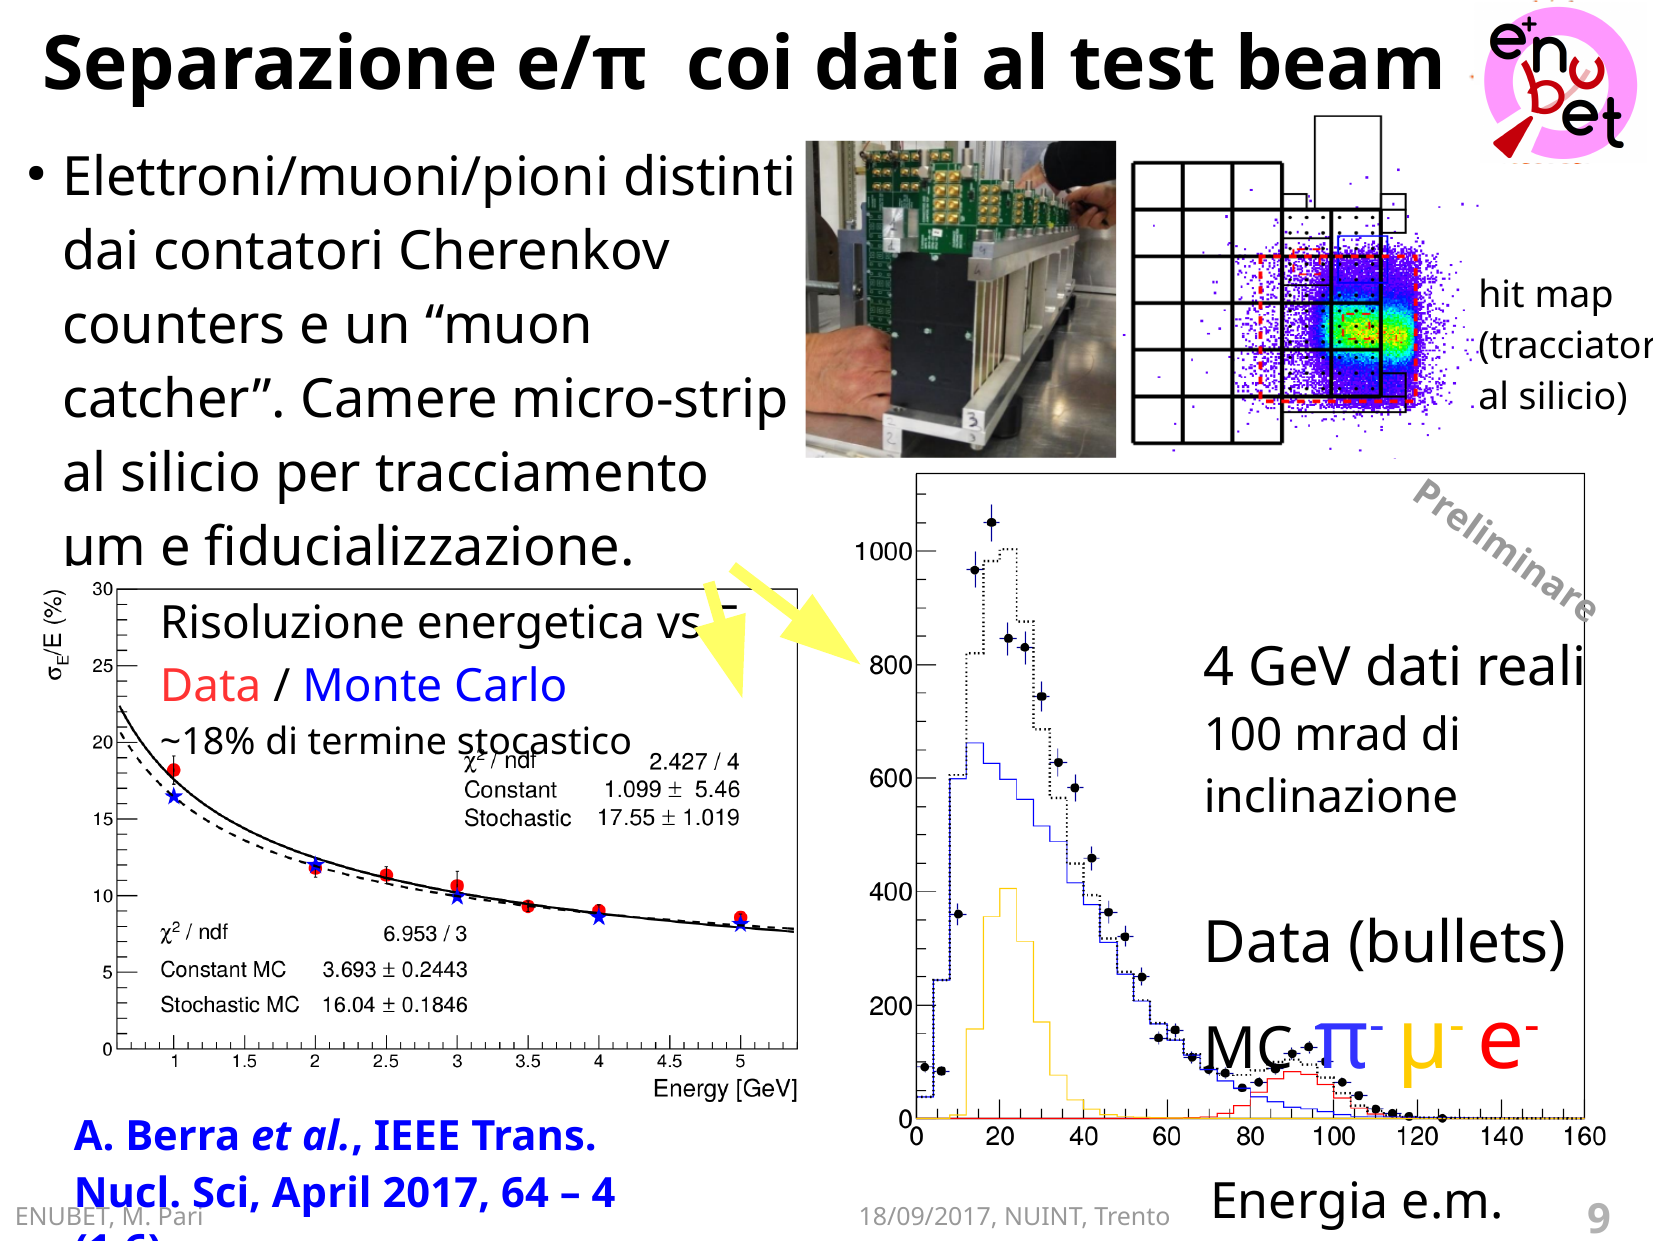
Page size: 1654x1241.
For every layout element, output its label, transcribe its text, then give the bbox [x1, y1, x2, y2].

text_box Energia e.m. (a.u.) [1195, 1157, 1571, 1229]
text_box A. Berra et al., IEEE Trans. Nucl. Sci, April 2017, 64 – 4 (1,6) [59, 1098, 662, 1161]
text_box Elettroni/muoni/pioni distinti dai contatori Cherenkov counters e un “muon catcher”. Camere micro-strip al silicio per tracciamento μm e fiducializzazione. La simulazione GEANT4 corrente lavora gia' ragionevolmente bene [11, 129, 821, 574]
text_box Risoluzione energetica vs E Data / Monte Carlo ~18% di termine stocastico [145, 582, 804, 794]
picture [18, 566, 812, 1111]
picture [1427, 728, 1440, 747]
text_box hit map (tracciatori al silicio) [1463, 259, 1653, 402]
text_box 4 GeV dati reali 100 mrad di inclinazione Data (bullets) MC π- μ- e- [1189, 620, 1653, 715]
picture [805, 0, 1653, 1175]
title Separazione e/π coi dati al test beam [0, 2, 1489, 119]
picture [1387, 728, 1400, 747]
text_box Preliminare [1392, 451, 1653, 670]
picture [743, 566, 812, 603]
